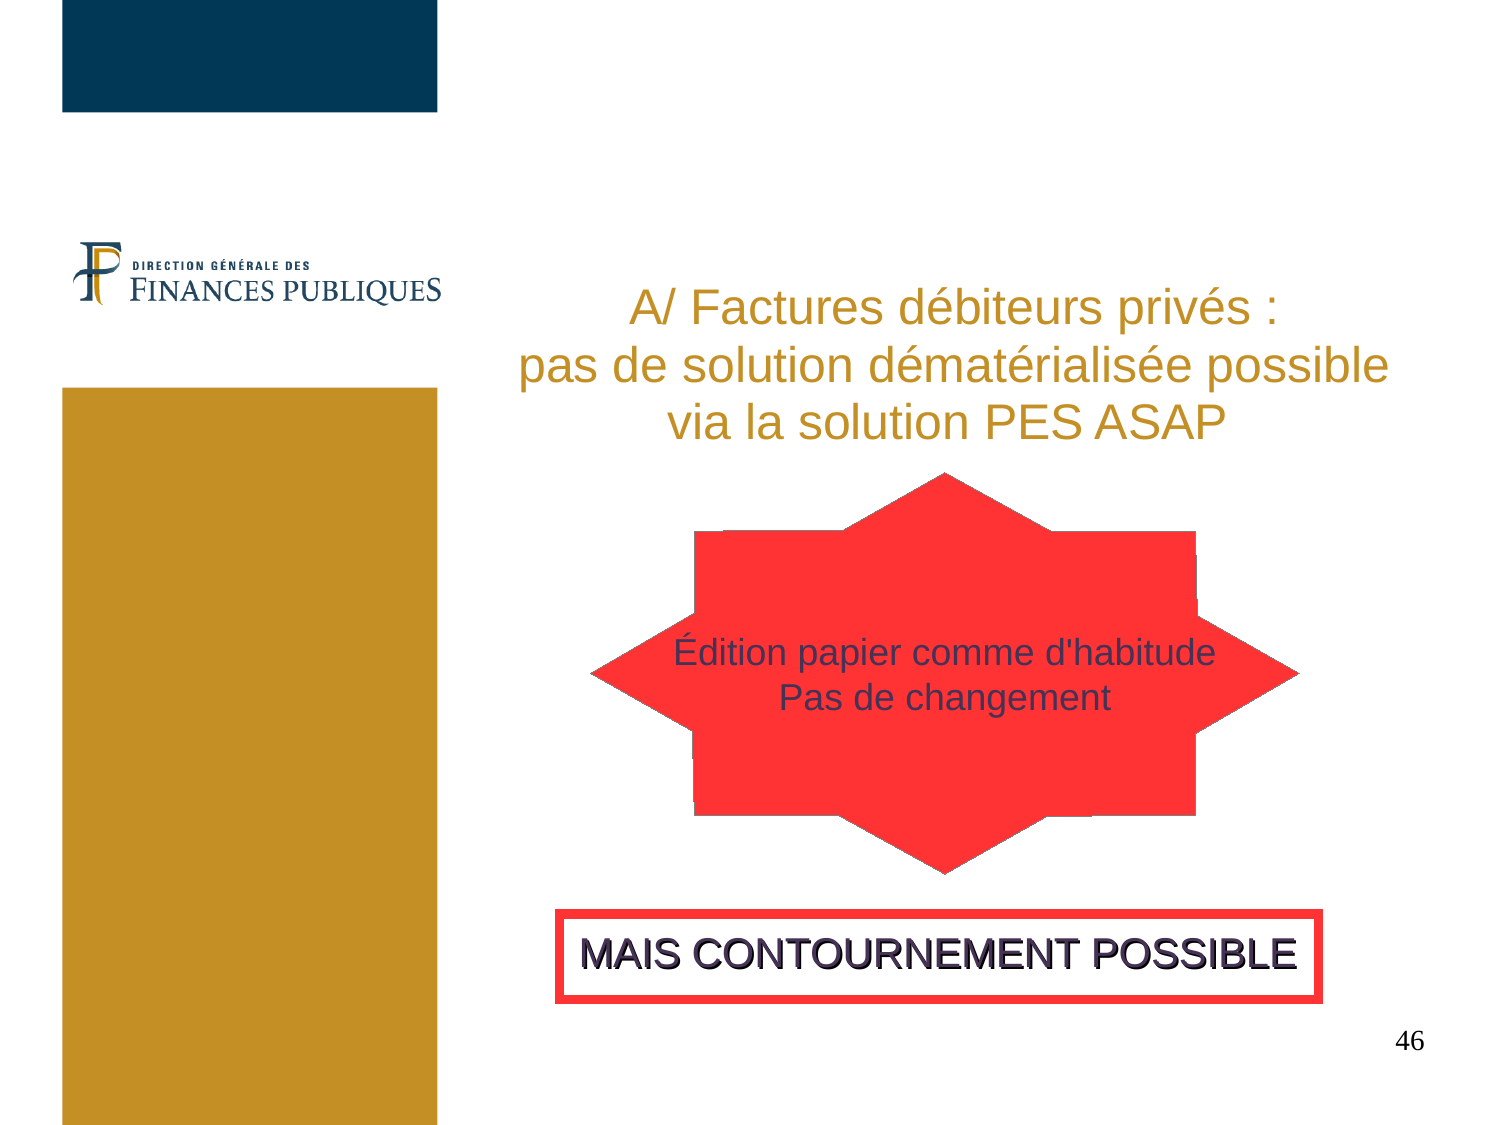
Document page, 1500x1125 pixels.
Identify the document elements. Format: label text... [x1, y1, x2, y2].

title A/ Factures débiteurs privés : pas de solution dématérialisée possible via la solution PES ASAP [503, 270, 1406, 520]
picture [50, 219, 463, 328]
text_box Édition papier comme d'habitude Pas de changement [590, 472, 1300, 875]
text_box MAIS CONTOURNEMENT POSSIBLE [555, 909, 1323, 1004]
